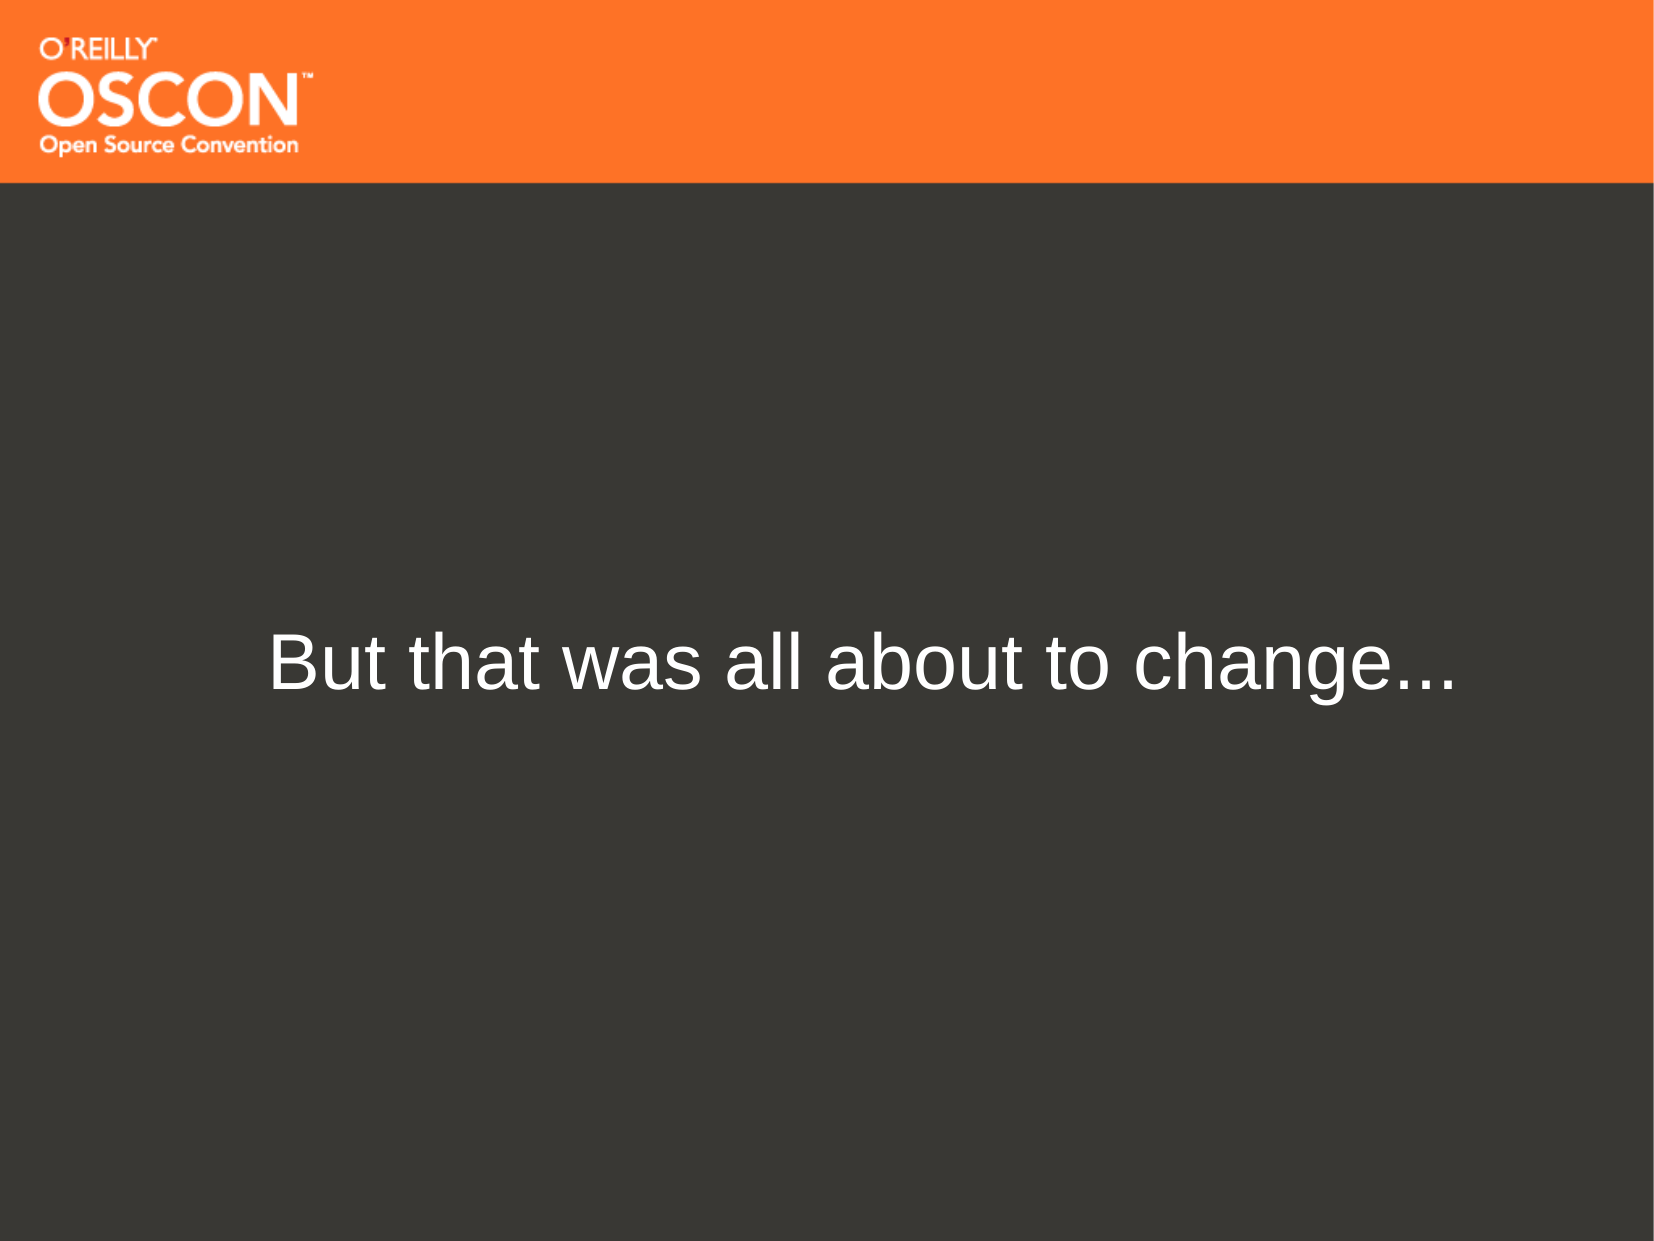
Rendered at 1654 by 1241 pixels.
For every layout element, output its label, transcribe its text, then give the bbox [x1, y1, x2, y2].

list But that was all about to change... [37, 219, 1628, 1218]
picture [0, 0, 1654, 1241]
title [356, 31, 1624, 187]
